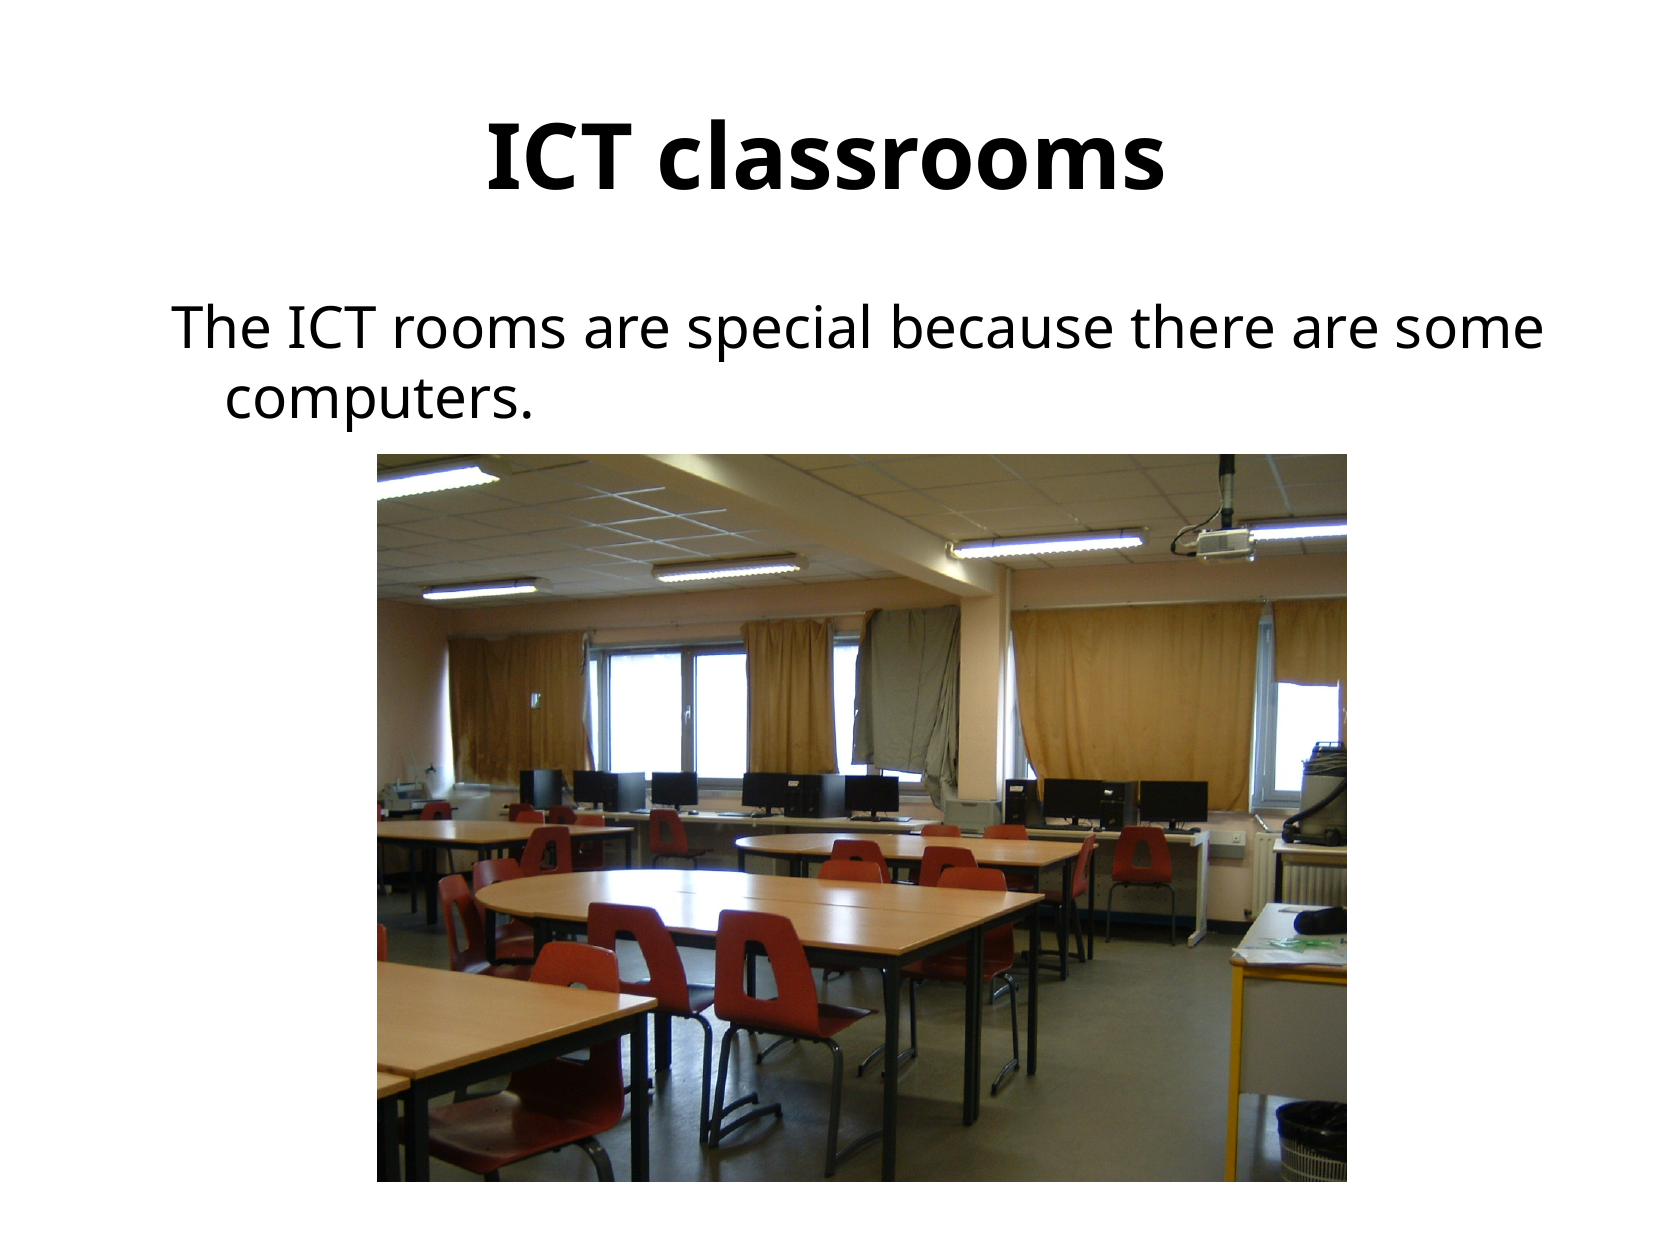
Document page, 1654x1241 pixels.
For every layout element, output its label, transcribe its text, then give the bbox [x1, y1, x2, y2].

title ICT classrooms [82, 49, 1571, 257]
list The ICT rooms are special because there are some computers. [82, 290, 1571, 1109]
picture [377, 454, 1347, 1182]
